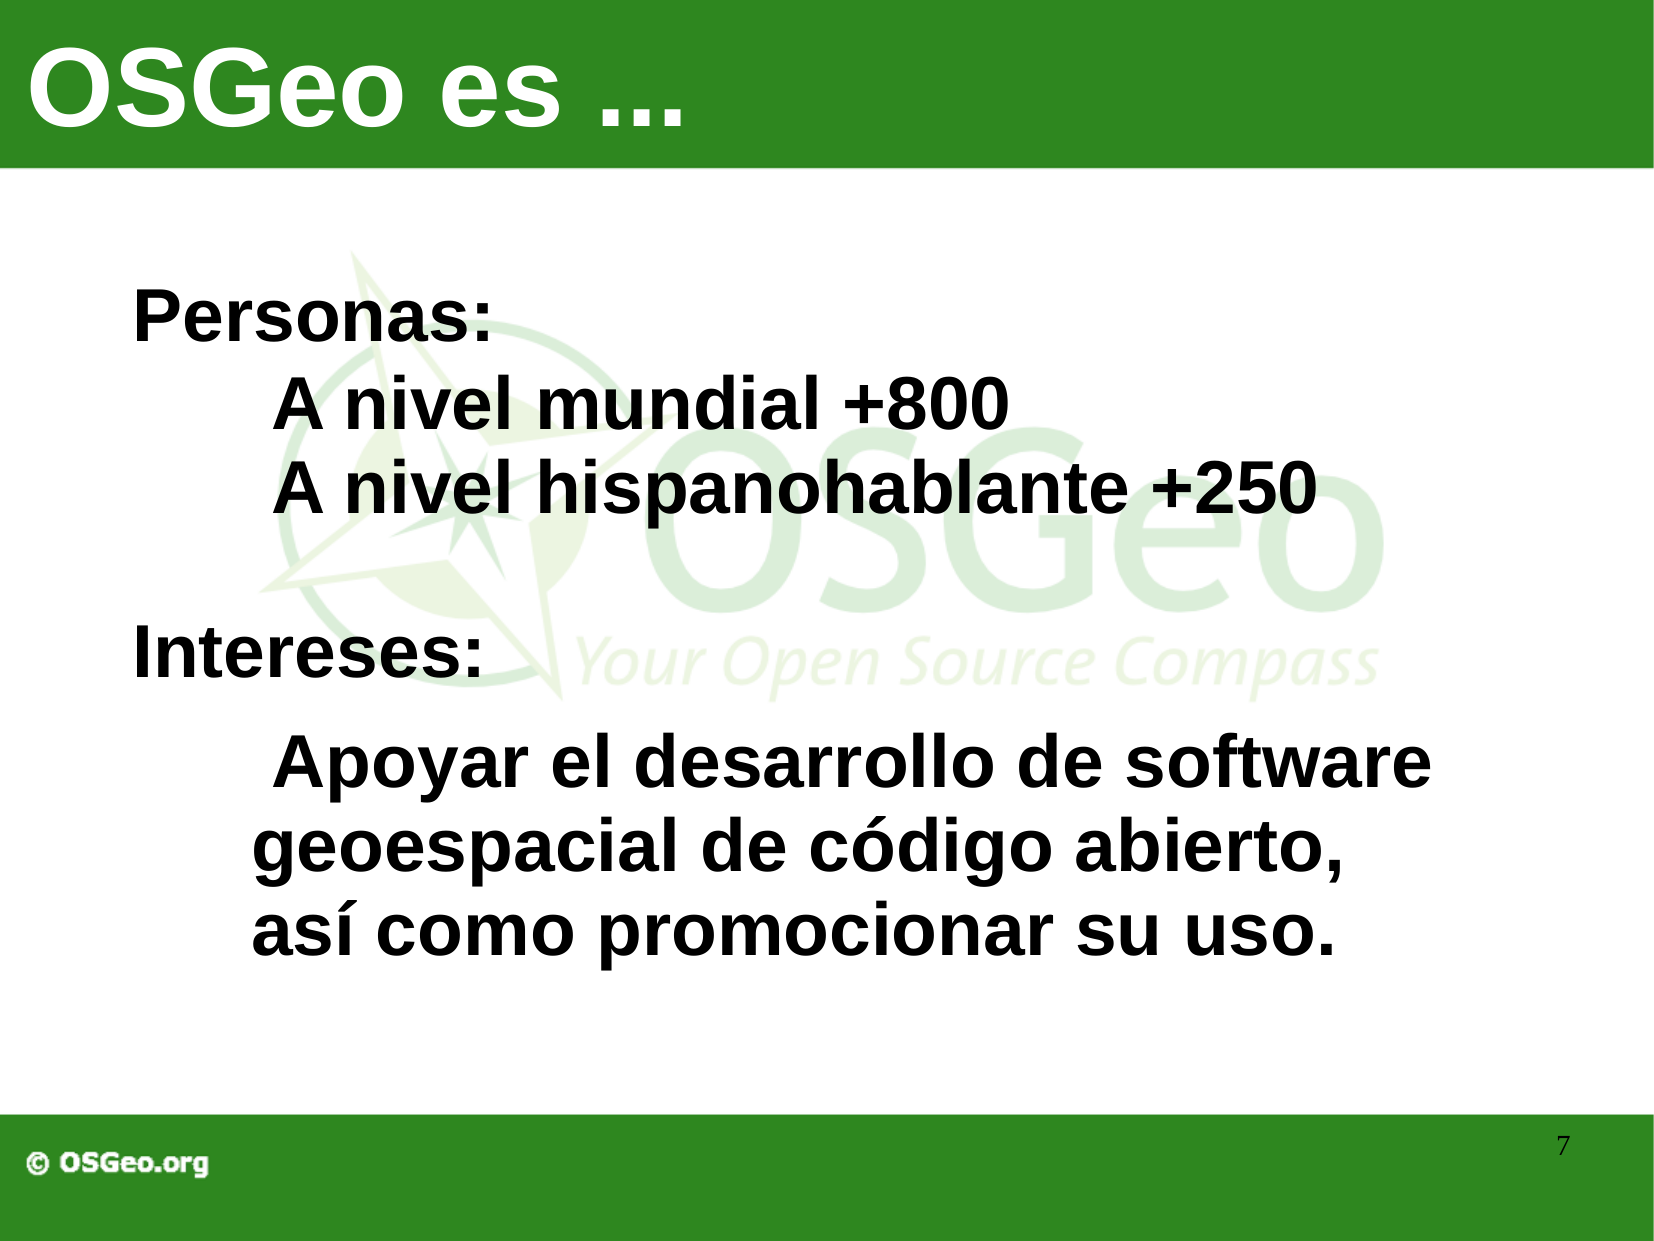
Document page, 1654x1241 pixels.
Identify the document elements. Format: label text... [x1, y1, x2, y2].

text_box Apoyar el desarrollo de software geoespacial de código abierto, así como promocionar su uso. [236, 711, 1477, 1018]
picture [0, 0, 1654, 1241]
text_box A nivel mundial +800 A nivel hispanohablante +250 [236, 354, 1365, 563]
text_box Personas: [117, 265, 511, 378]
text_box Intereses: [117, 602, 503, 715]
text_box OSGeo es ... [11, 17, 705, 178]
